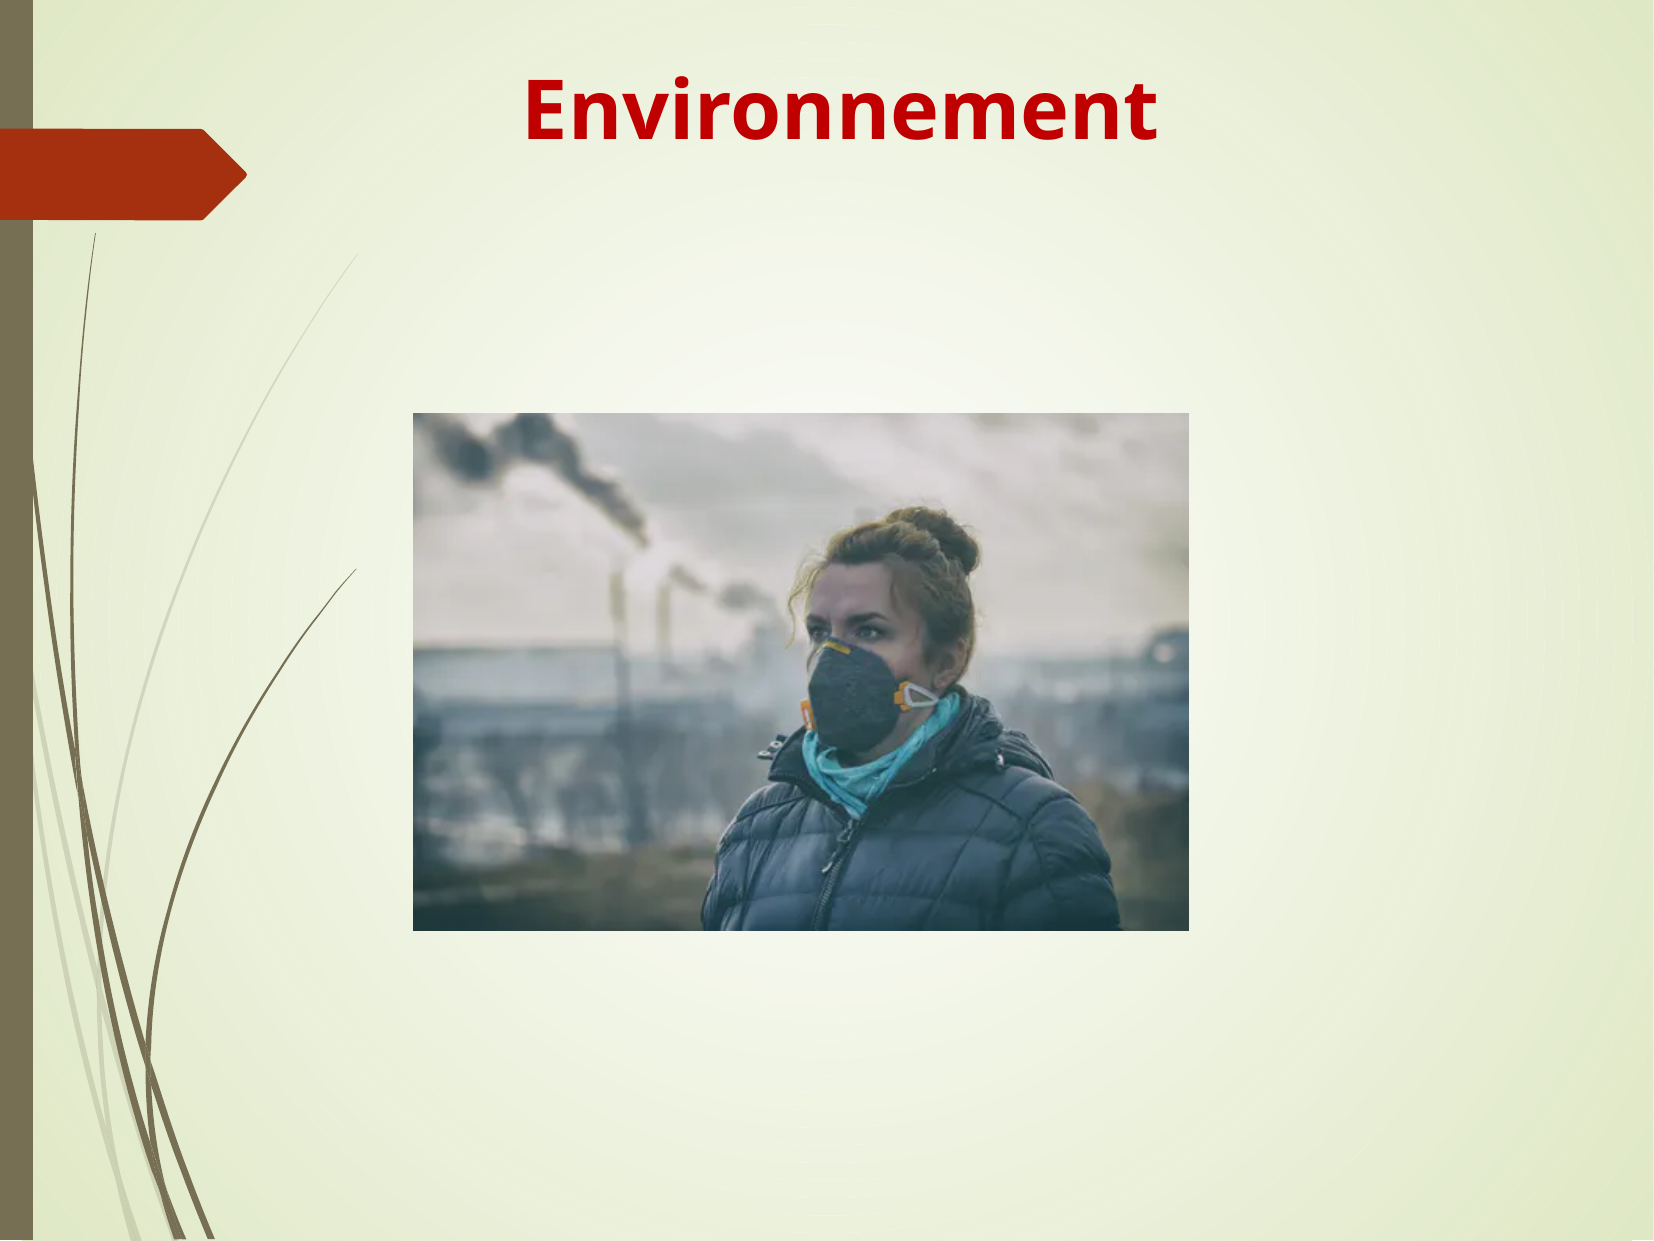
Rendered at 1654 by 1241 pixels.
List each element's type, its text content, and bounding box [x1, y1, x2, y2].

title Environnement [506, 49, 1489, 257]
picture [413, 413, 1189, 931]
